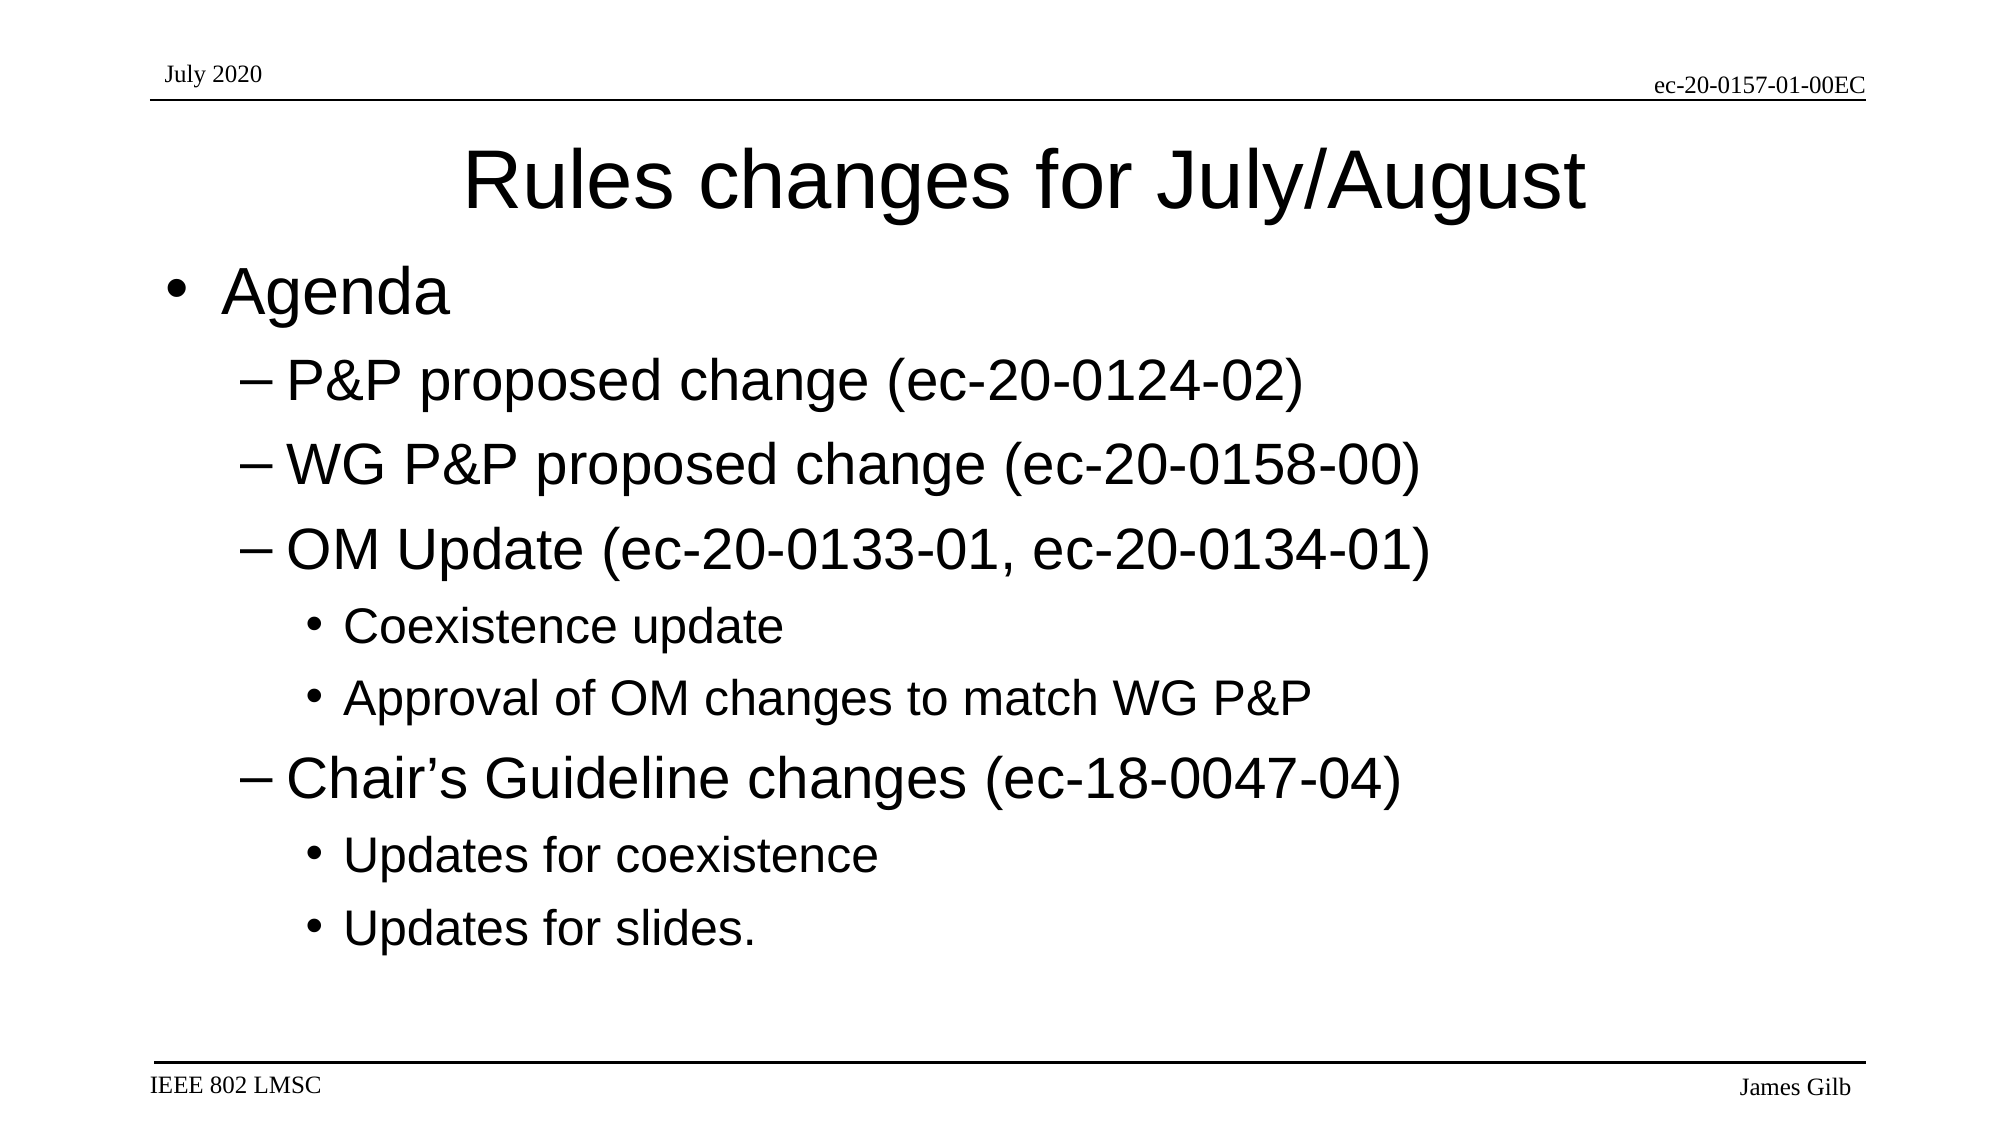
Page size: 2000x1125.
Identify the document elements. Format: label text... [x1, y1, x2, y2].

title Rules changes for July/August [149, 112, 1900, 238]
list Agenda P&P proposed change (ec-20-0124-02) WG P&P proposed change (ec-20-0158-00) OM Update (ec-20-0133-01, ec-20-0134-01) Coexistence update Approval of OM changes to match WG P&P Chair’s Guideline changes (ec-18-0047-04) Updates for coexistence Updates for slides. [149, 239, 1900, 1051]
